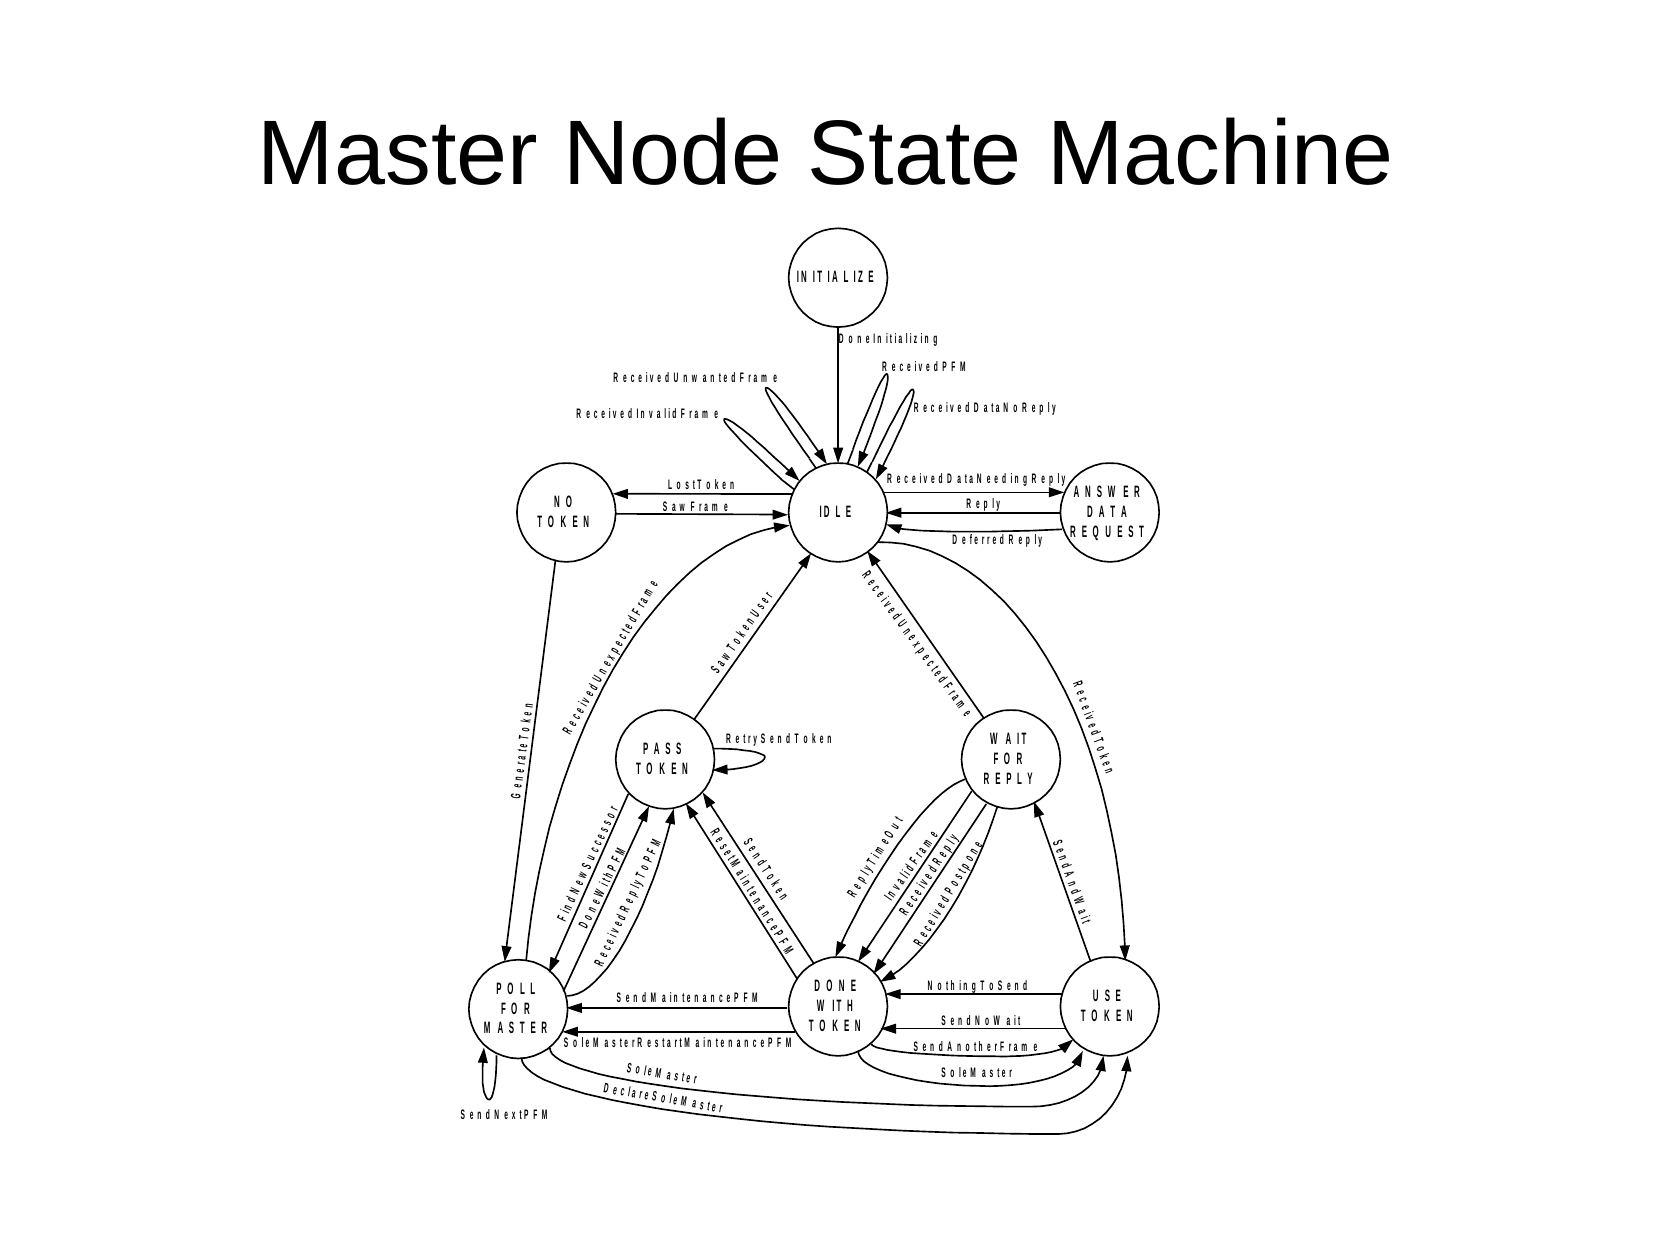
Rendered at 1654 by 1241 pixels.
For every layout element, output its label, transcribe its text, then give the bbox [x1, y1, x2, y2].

chart [447, 225, 1201, 1142]
title Master Node State Machine [82, 56, 1571, 250]
